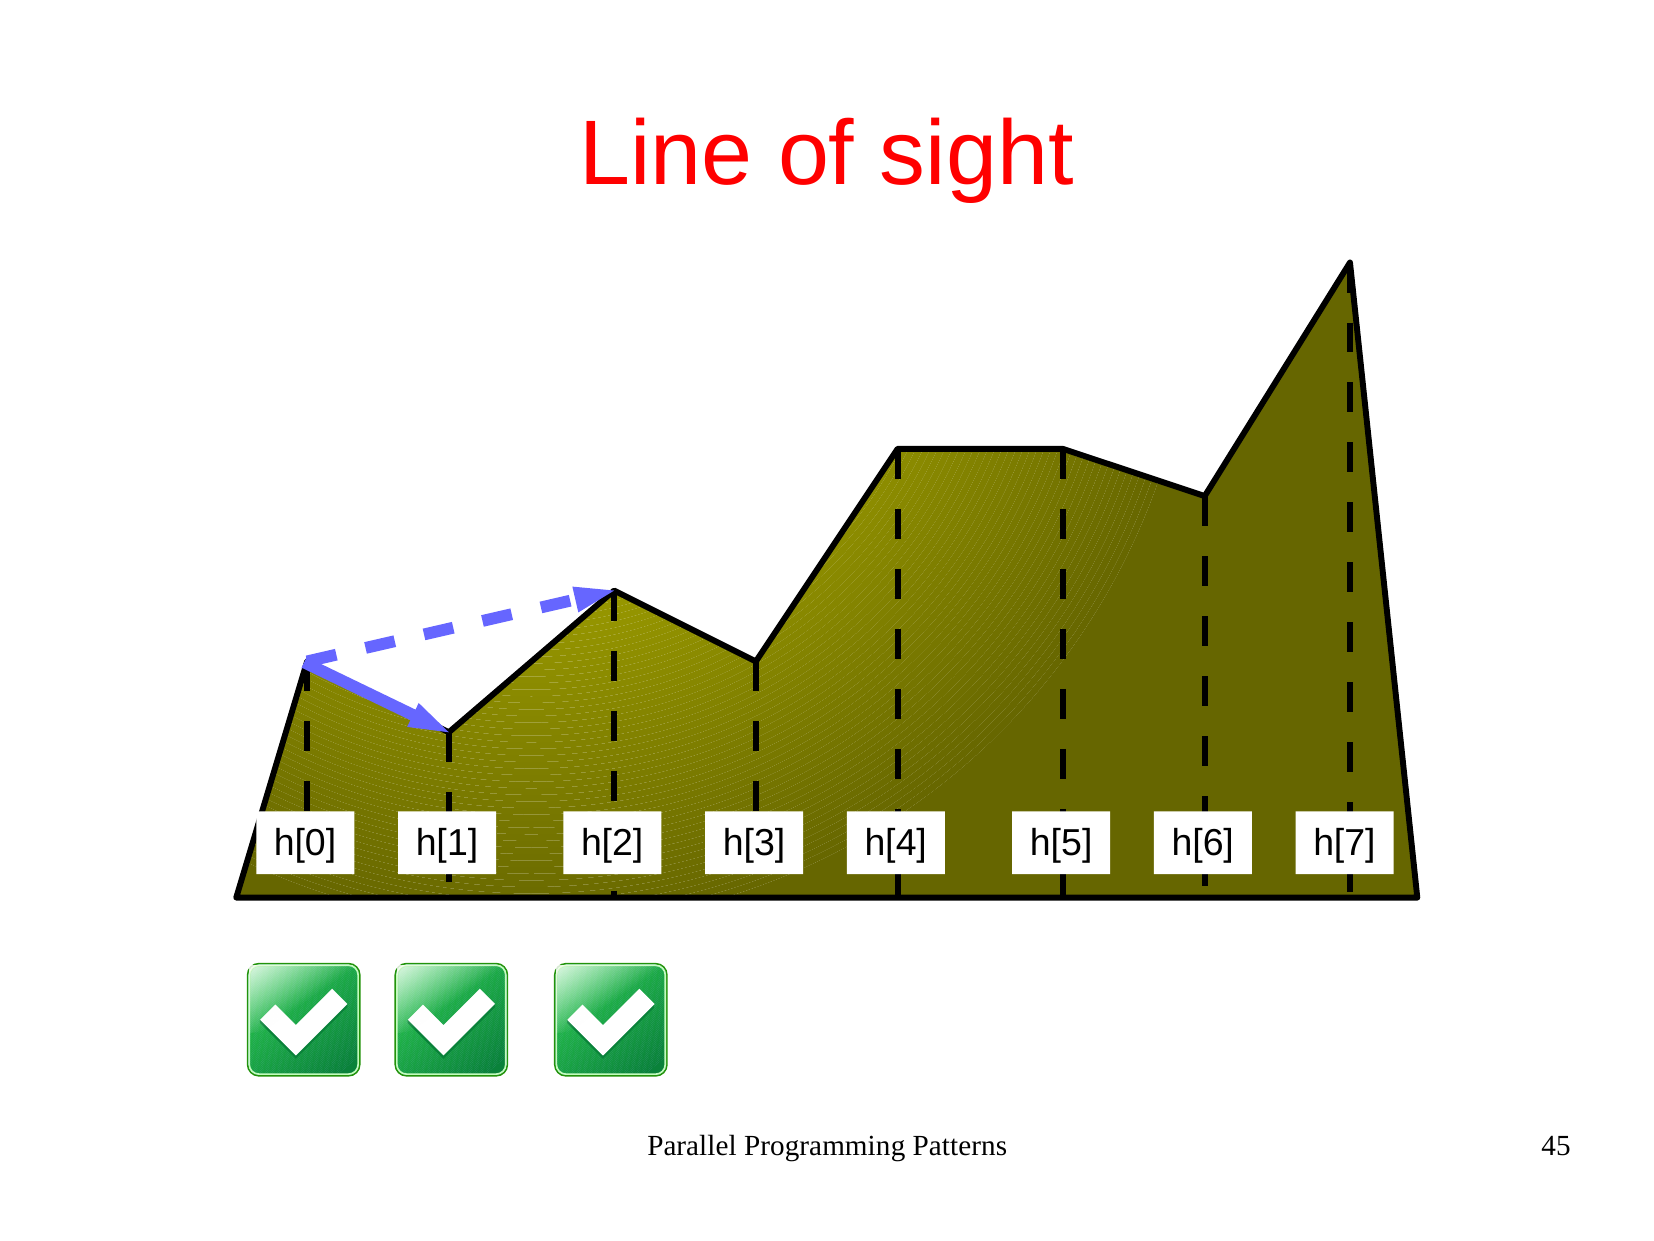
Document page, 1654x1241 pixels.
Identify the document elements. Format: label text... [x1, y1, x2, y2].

text_box h[0] [256, 811, 355, 875]
text_box [236, 267, 1418, 898]
text_box h[3] [705, 811, 804, 875]
title Line of sight [82, 49, 1571, 257]
text_box h[4] [846, 811, 945, 875]
text_box h[2] [563, 811, 662, 875]
picture [212, 932, 699, 1111]
text_box h[7] [1295, 811, 1394, 875]
text_box h[6] [1153, 811, 1252, 875]
text_box h[5] [1012, 811, 1111, 875]
text_box h[1] [398, 811, 497, 875]
